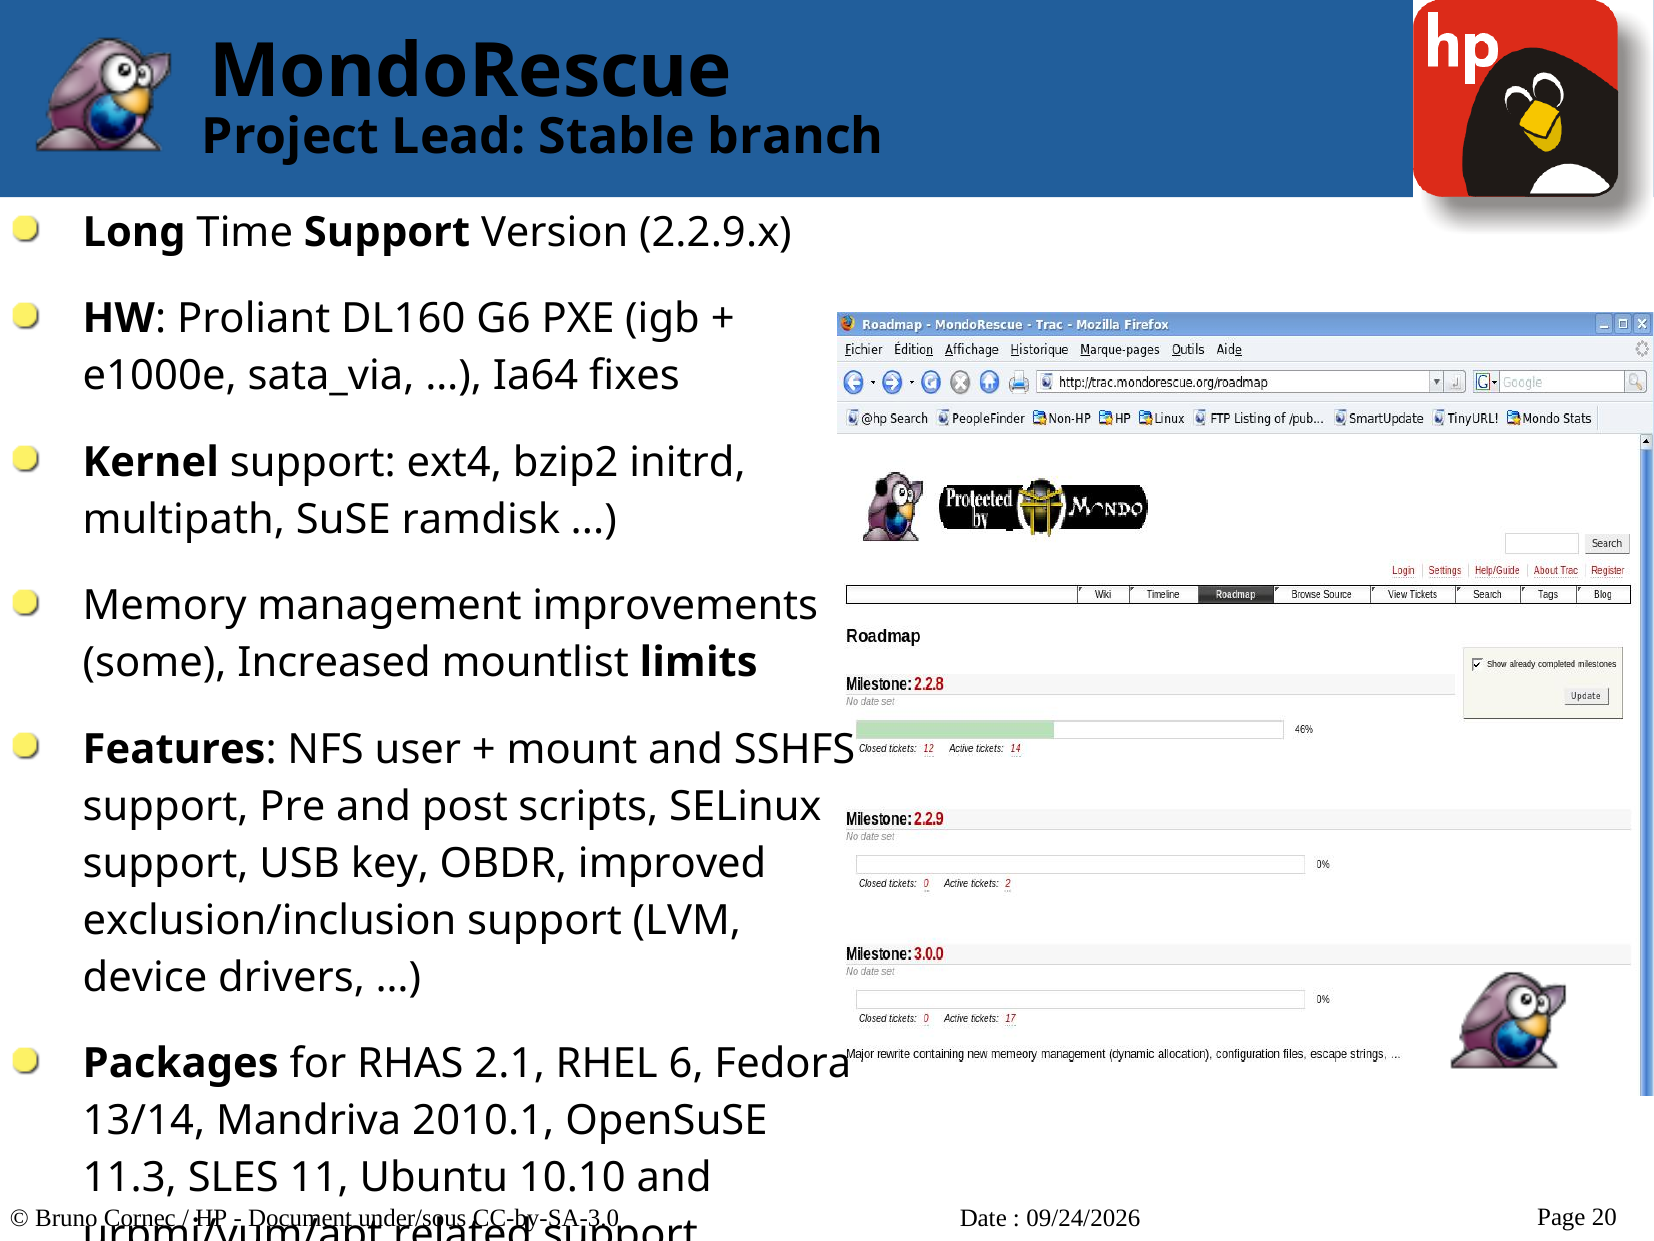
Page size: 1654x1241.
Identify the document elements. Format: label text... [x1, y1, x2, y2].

title Project Lead: Stable branch [201, 32, 1191, 241]
picture [1413, 0, 1654, 235]
picture [0, 0, 211, 199]
list Long Time Support Version (2.2.9.x) HW: Proliant DL160 G6 PXE (igb + e1000e, sata_via, …), Ia64 fixes Kernel support: ext4, bzip2 initrd, multipath, SuSE ramdisk ...) Memory management improvements (some), Increased mountlist limits Features: NFS user + mount and SSHFS support, Pre and post scripts, SELinux support, USB key, OBDR, improved exclusion/inclusion support (LVM, device drivers, …) Packages for RHAS 2.1, RHEL 6, Fedora 13/14, Mandriva 2010.1, OpenSuSE 11.3, SLES 11, Ubuntu 10.10 and urpmi/yum/apt related support [0, 201, 859, 1179]
picture [859, 312, 1654, 1109]
